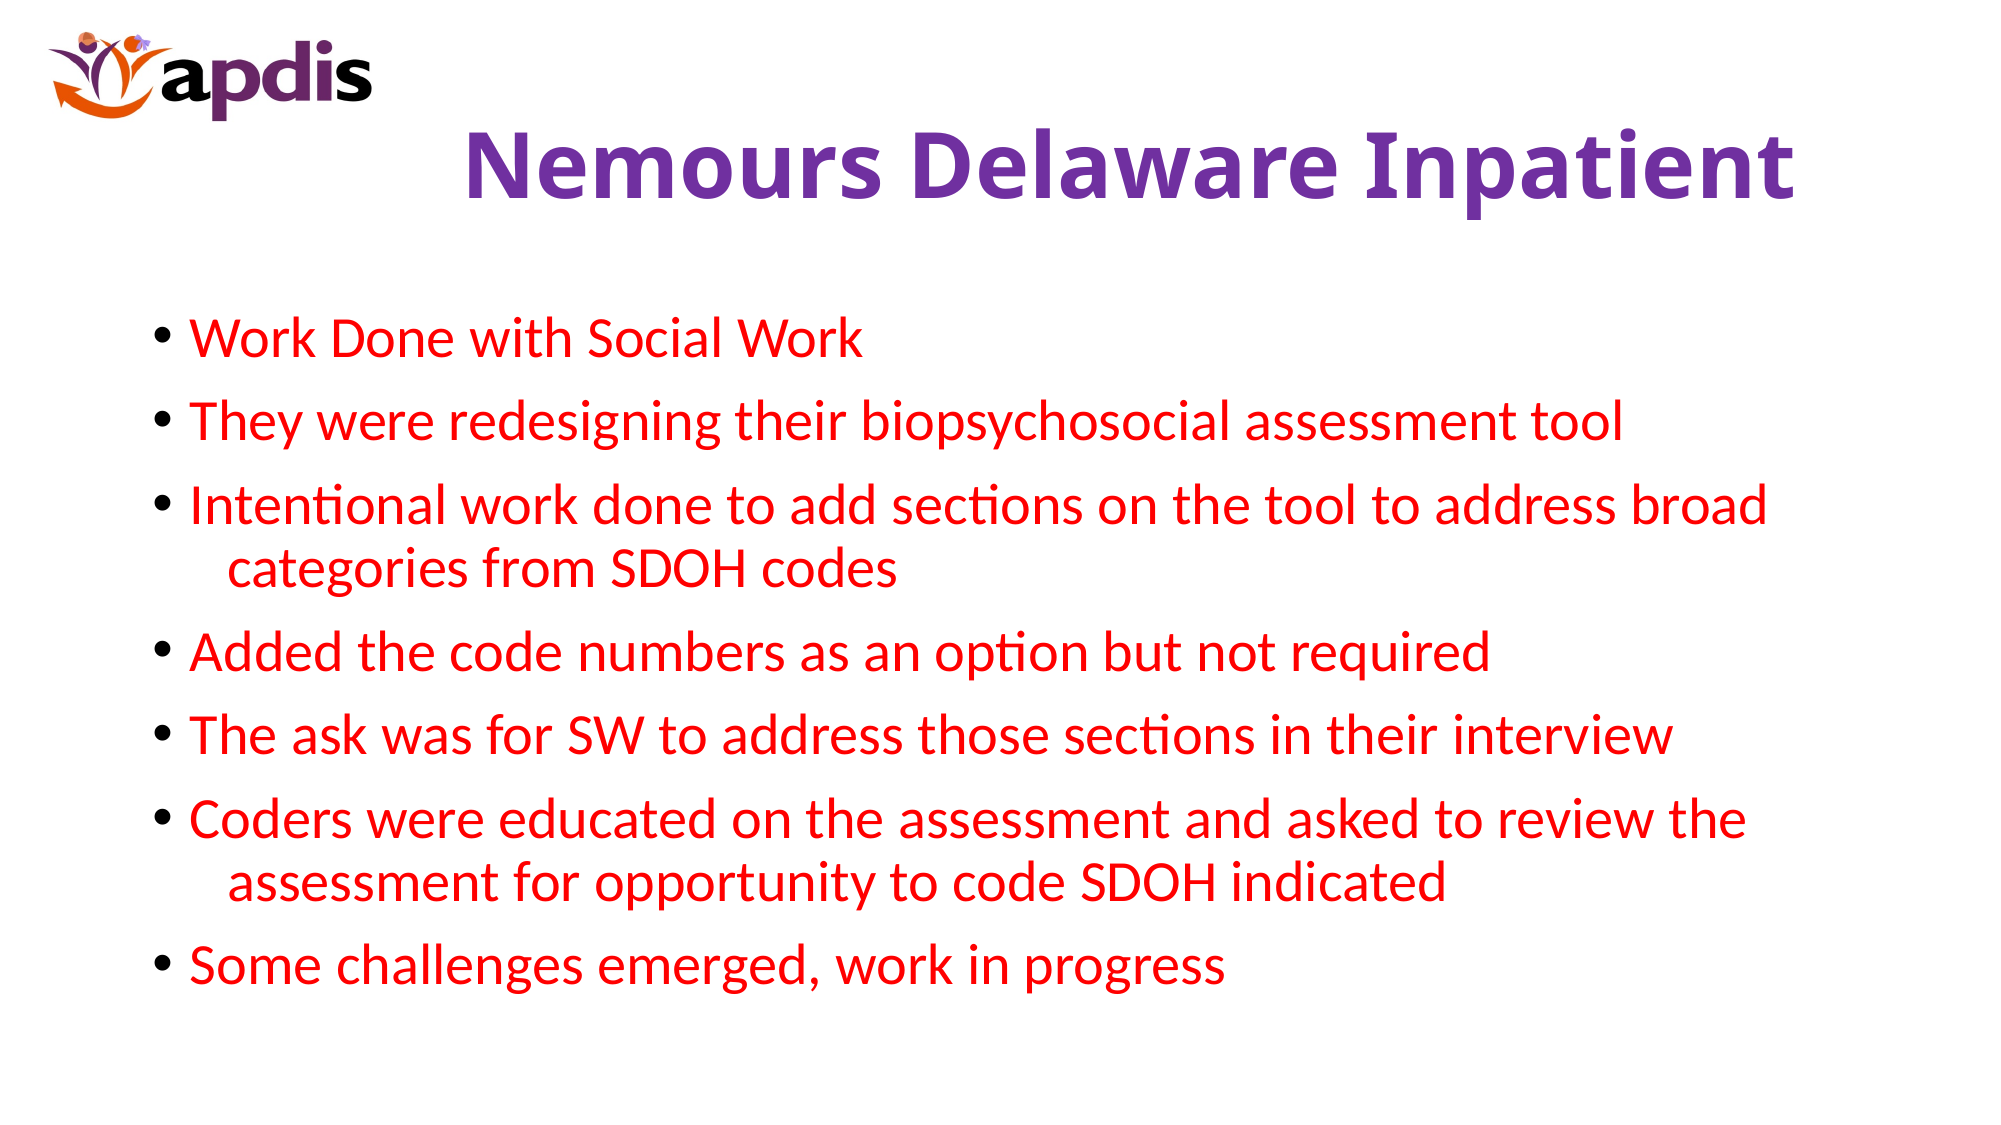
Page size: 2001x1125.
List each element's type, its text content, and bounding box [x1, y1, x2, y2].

title Nemours Delaware Inpatient [137, 59, 1863, 278]
list Work Done with Social Work They were redesigning their biopsychosocial assessment tool Intentional work done to add sections on the tool to address broad categories from SDOH codes Added the code numbers as an option but not required The ask was for SW to address those sections in their interview Coders were educated on the assessment and asked to review the assessment for opportunity to code SDOH indicated Some challenges emerged, work in progress [137, 299, 1863, 1014]
picture [27, 14, 377, 136]
